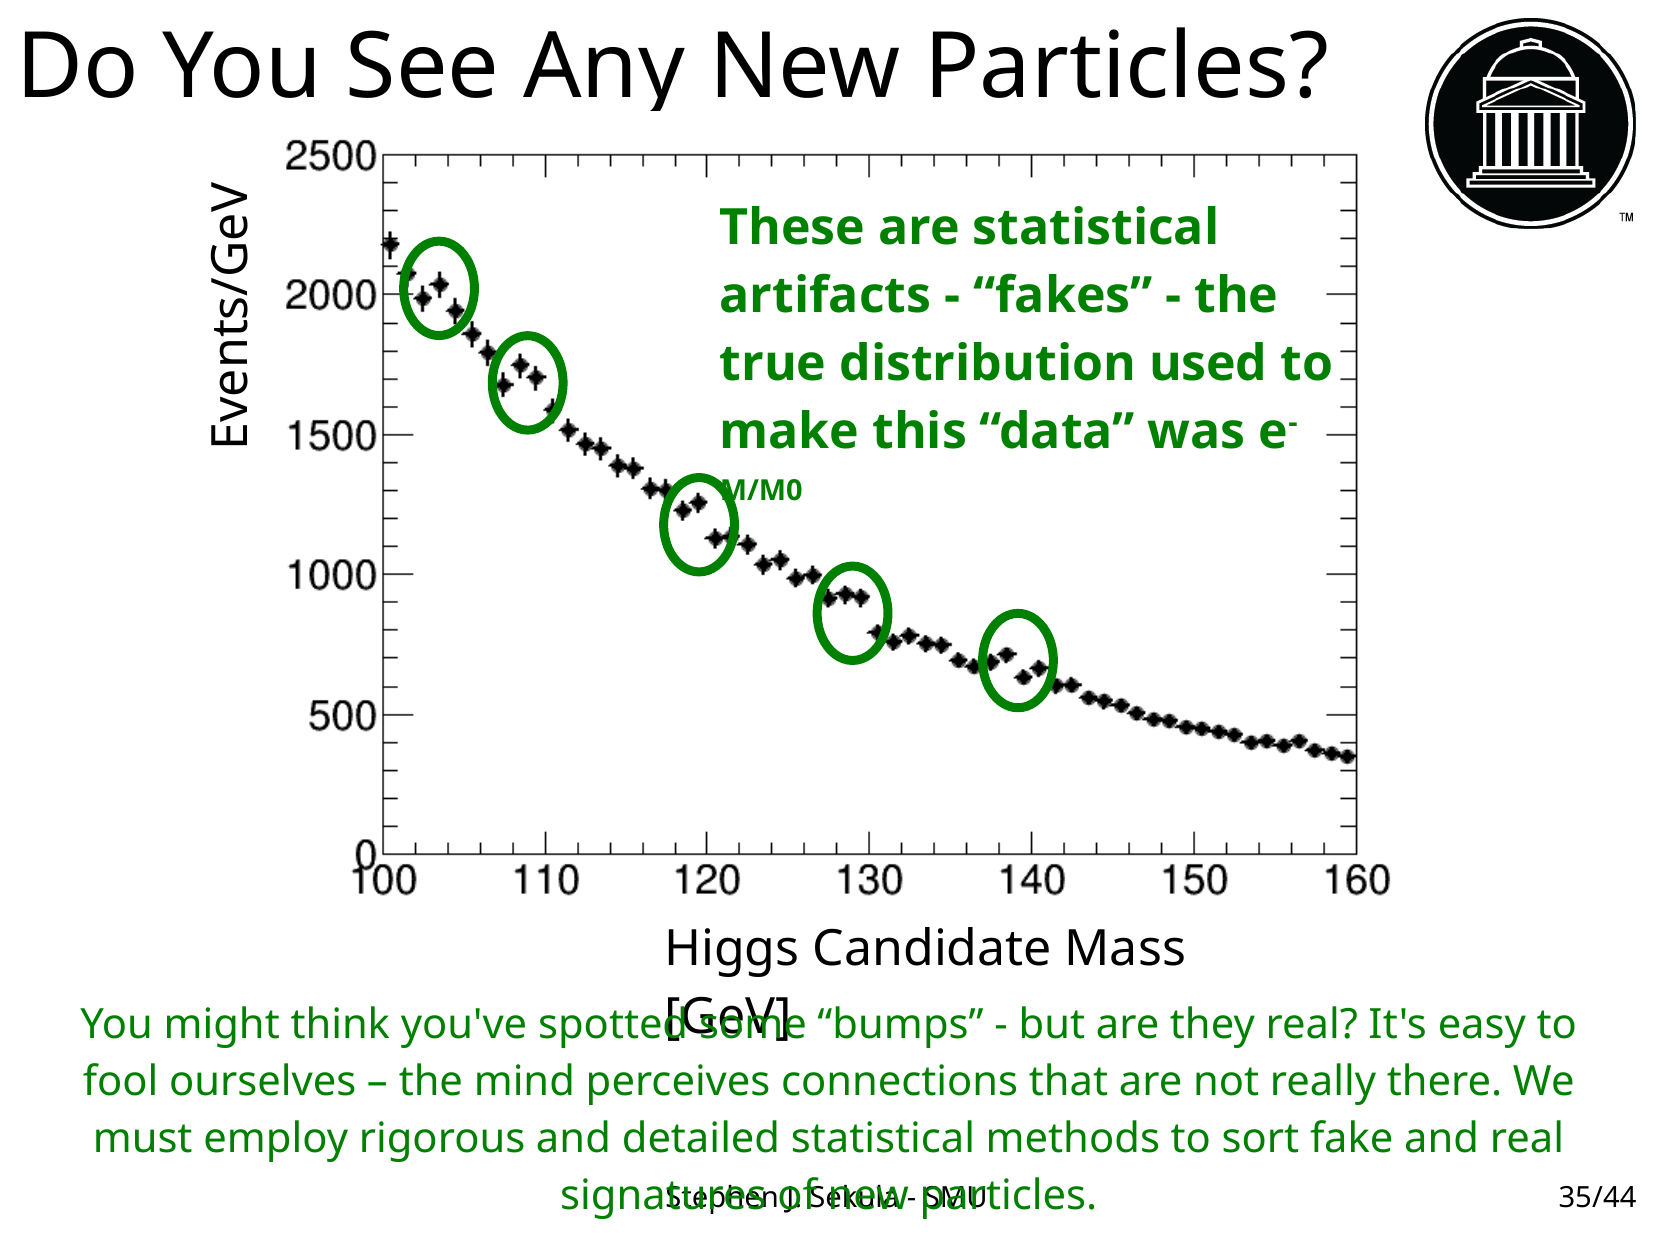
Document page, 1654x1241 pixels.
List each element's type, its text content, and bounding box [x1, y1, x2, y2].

picture [186, 111, 1418, 986]
title Do You See Any New Particles? [16, 0, 1415, 257]
picture [1425, 18, 1636, 229]
text_box Higgs Candidate Mass [GeV] [649, 904, 1342, 985]
text_box Events/GeV [186, 147, 266, 466]
text_box You might think you've spotted some “bumps” - but are they real? It's easy to fool ourselves – the mind perceives connections that are not really there. We must employ rigorous and detailed statistical methods to sort fake and real signatures of new particles. [32, 986, 1626, 1164]
text_box These are statistical artifacts - “fakes” - the true distribution used to make this “data” was e-M/M0 [705, 183, 1366, 457]
